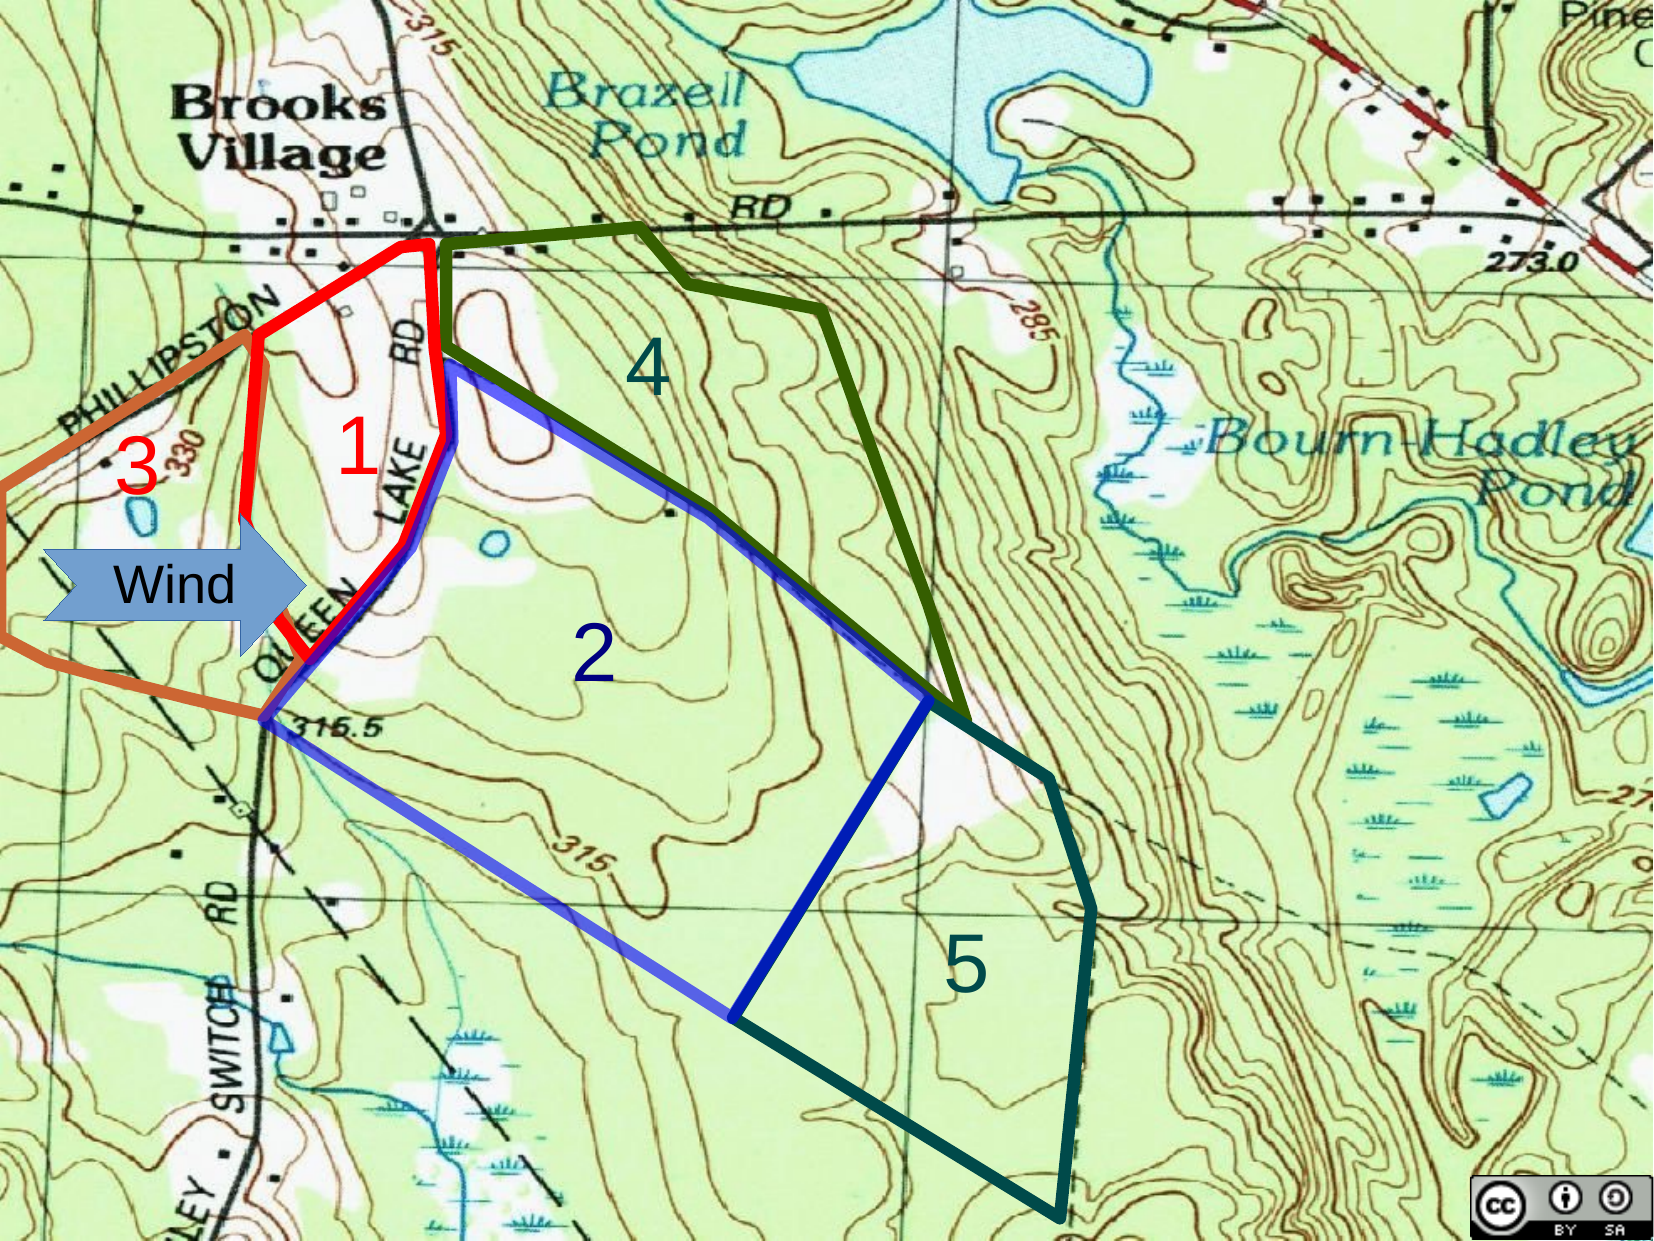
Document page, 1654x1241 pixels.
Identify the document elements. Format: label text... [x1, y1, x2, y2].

picture [743, 711, 1084, 1206]
text_box Wind [43, 513, 307, 657]
picture [0, 0, 1654, 1241]
picture [442, 352, 451, 363]
text_box 2 [557, 599, 633, 708]
text_box 4 [611, 312, 687, 421]
picture [274, 377, 919, 1008]
text_box 1 [321, 391, 397, 500]
picture [7, 345, 293, 708]
picture [453, 234, 952, 700]
picture [251, 252, 439, 647]
text_box 3 [99, 412, 176, 520]
text_box 5 [928, 909, 1005, 1018]
